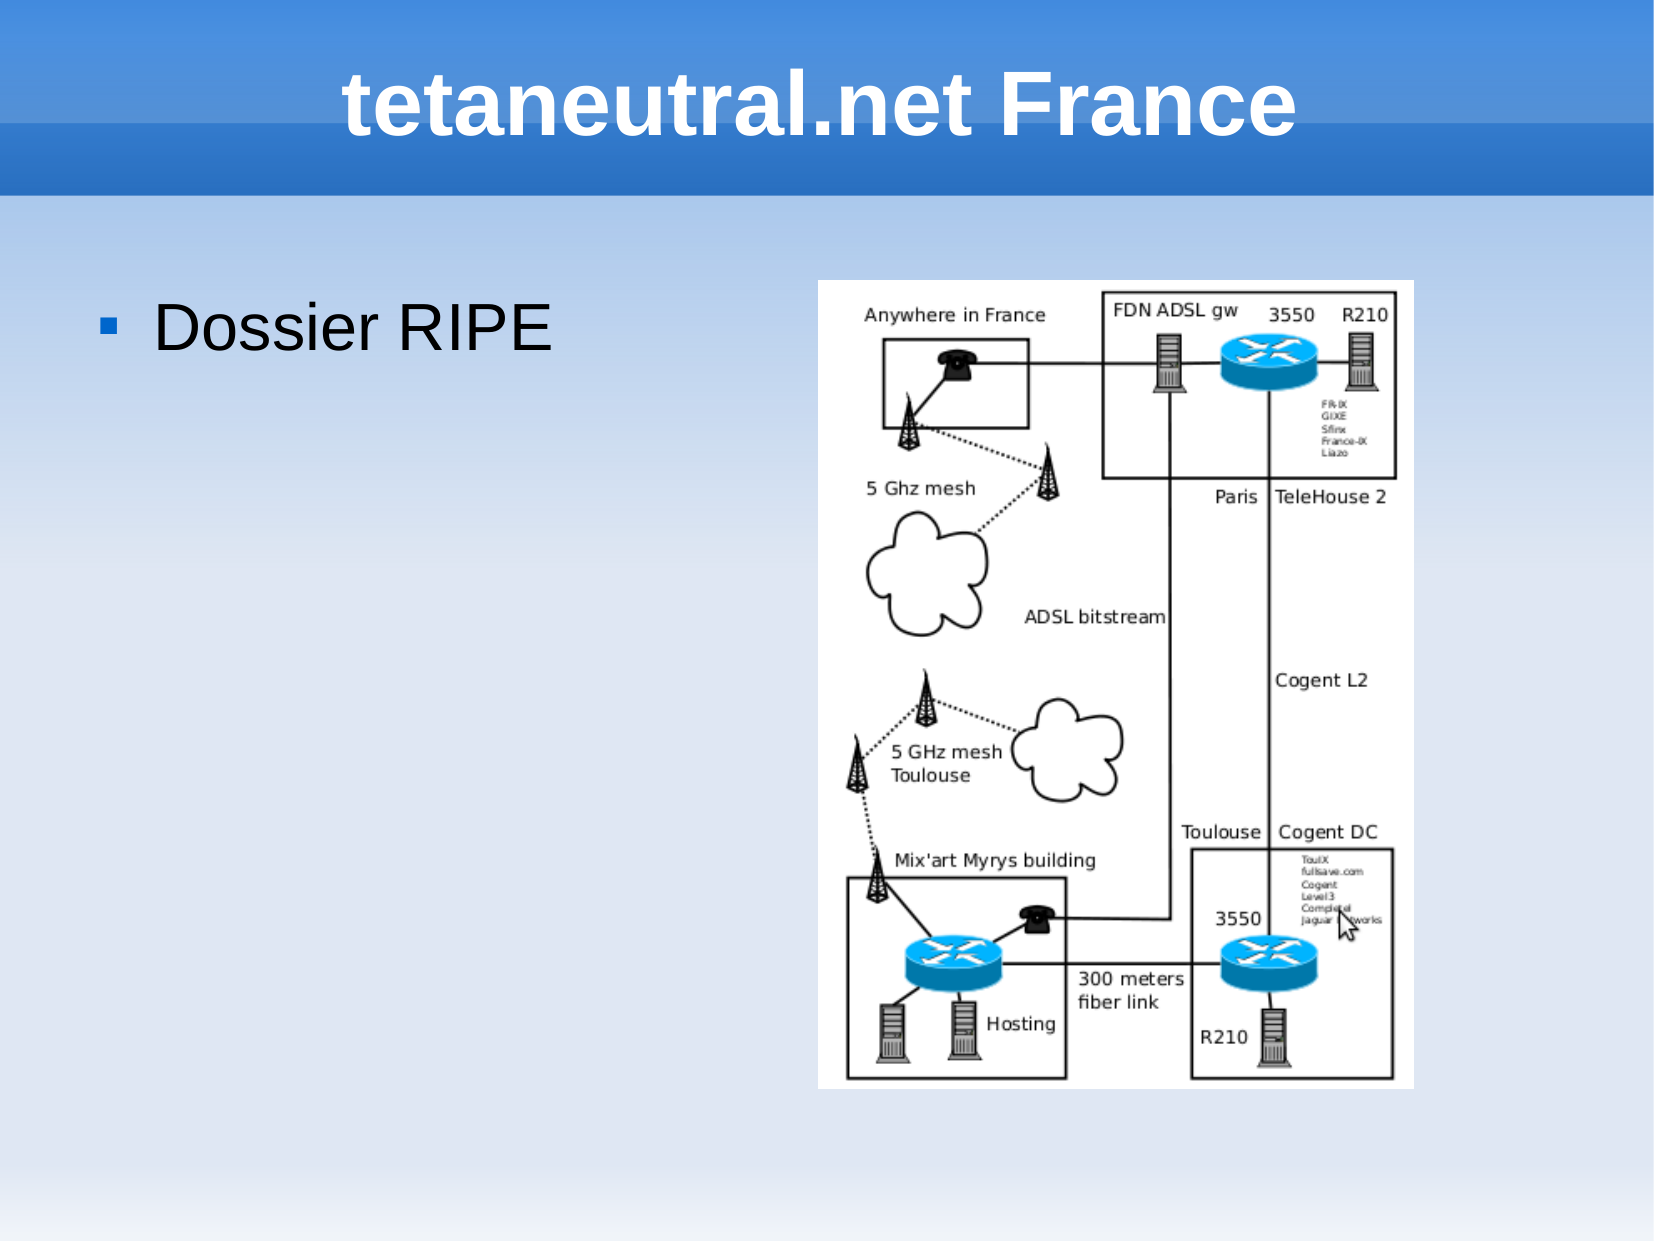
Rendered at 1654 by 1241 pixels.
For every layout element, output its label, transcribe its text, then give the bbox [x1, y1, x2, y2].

picture [0, 0, 1654, 1241]
title tetaneutral.net France [76, 7, 1565, 200]
list Dossier RIPE [82, 290, 1571, 1094]
